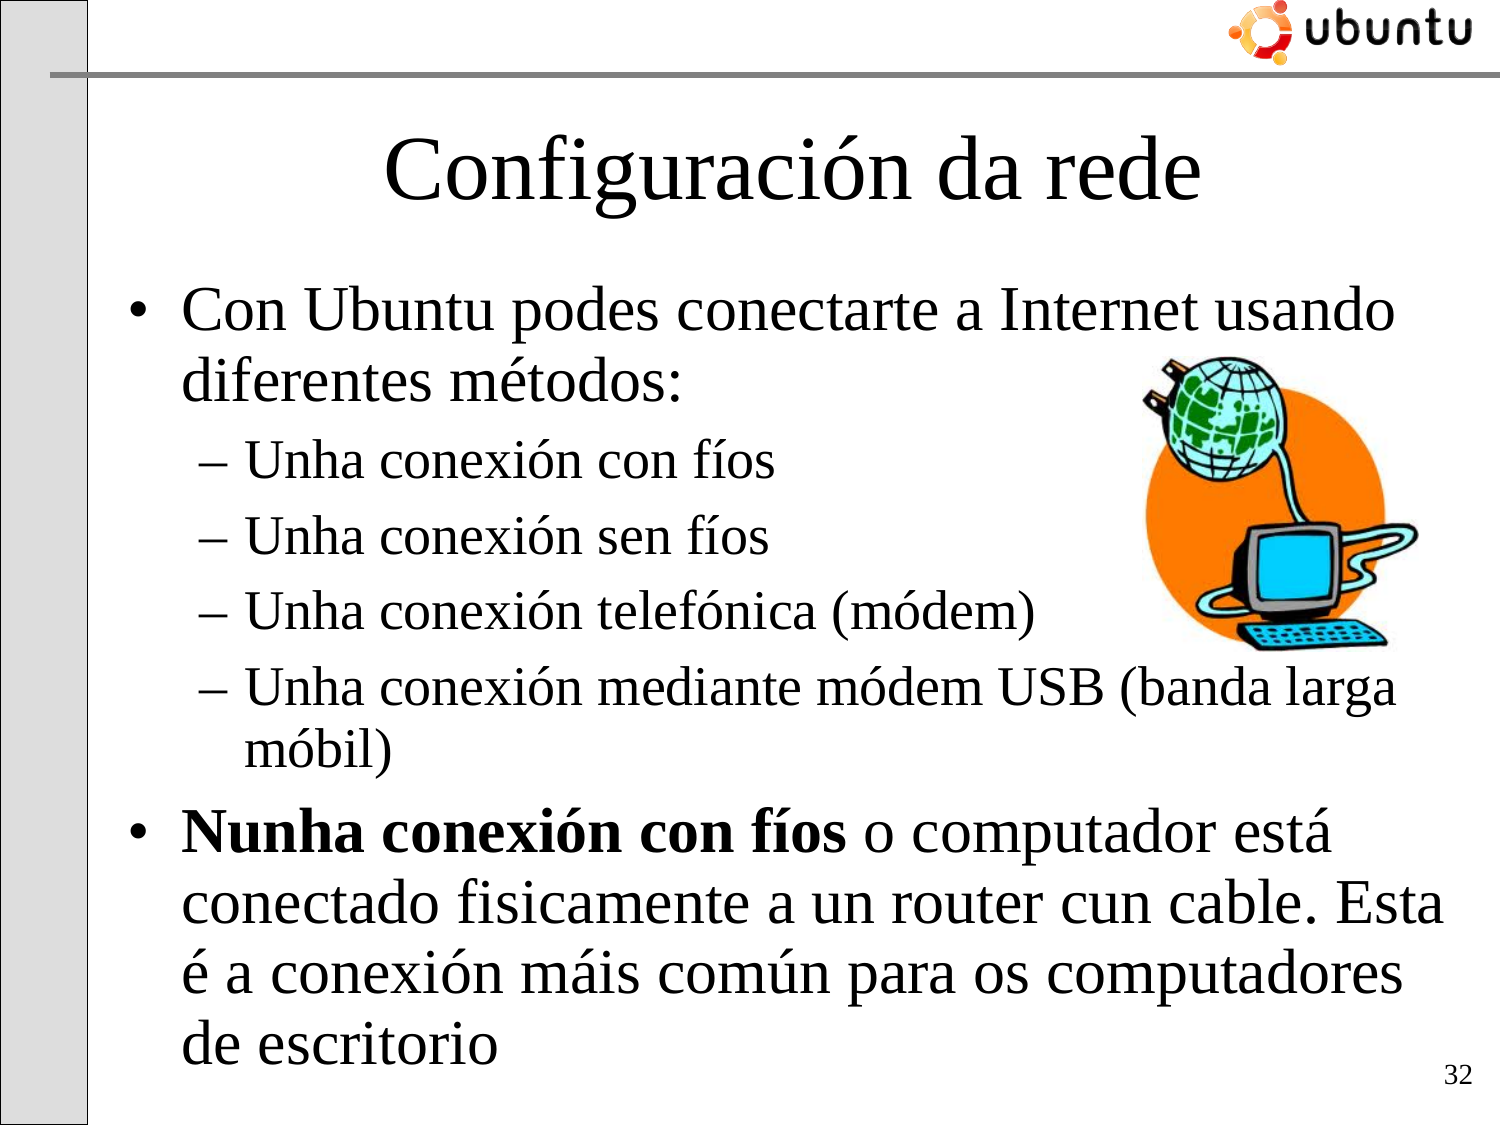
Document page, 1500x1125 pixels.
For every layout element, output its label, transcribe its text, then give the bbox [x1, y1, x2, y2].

list Con Ubuntu podes conectarte a Internet usando diferentes métodos: Unha conexión con fíos Unha conexión sen fíos Unha conexión telefónica (módem) Unha conexión mediante módem USB (banda larga móbil) Nunha conexión con fíos o computador está conectado fisicamente a un router cun cable. Esta é a conexión máis común para os computadores de escritorio [112, 265, 1477, 1093]
title Configuración da rede [112, 99, 1477, 237]
picture [1221, 0, 1483, 71]
